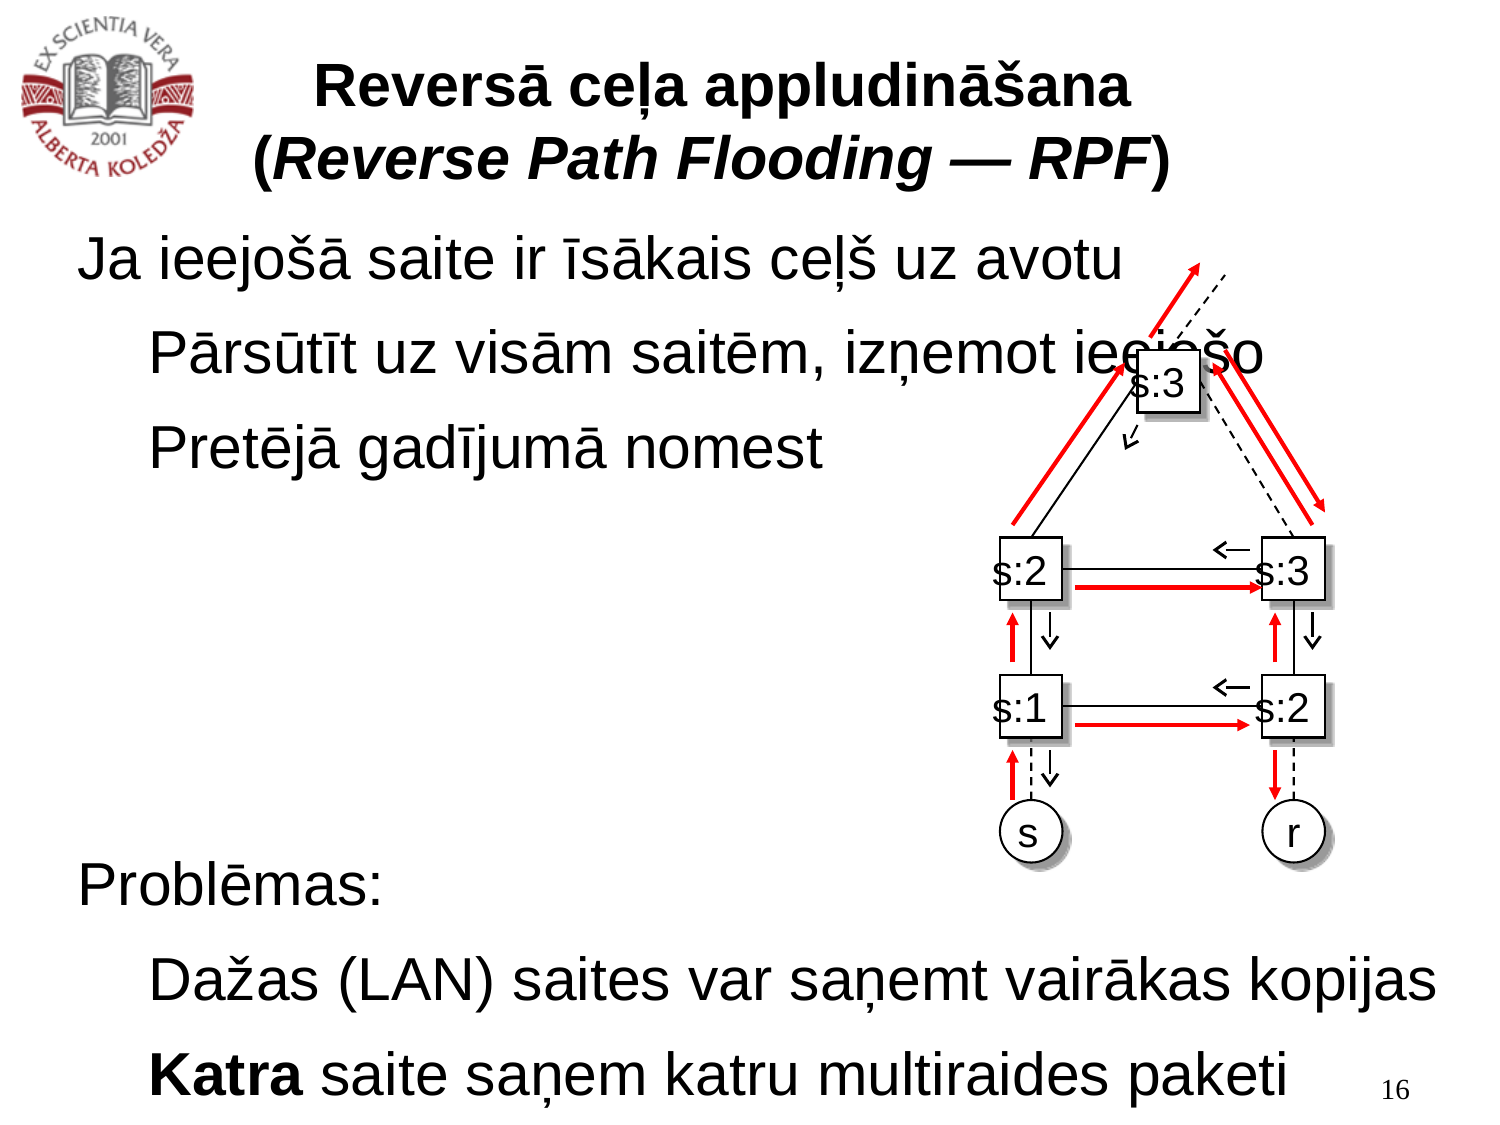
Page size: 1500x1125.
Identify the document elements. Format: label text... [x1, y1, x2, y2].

text_box s:1 [999, 675, 1063, 738]
text_box r [1262, 800, 1326, 863]
list Ja ieejošā saite ir īsākais ceļš uz avotu Pārsūtīt uz visām saitēm, izņemot ieejošo Pretējā gadījumā nomest Problēmas: Dažas (LAN) saites var saņemt vairākas kopijas Katra saite saņem katru multiraides paketi [62, 224, 1463, 1125]
text_box s:2 [999, 537, 1063, 601]
text_box s:3 [1262, 575, 1270, 583]
text_box s [999, 800, 1063, 863]
picture [21, 16, 194, 177]
text_box s:2 [1262, 675, 1325, 738]
text_box s:2 [999, 575, 1007, 583]
text_box s:3 [1137, 387, 1145, 395]
text_box s:3 [1137, 350, 1201, 413]
text_box s:1 [999, 712, 1007, 720]
text_box s:2 [1262, 712, 1270, 720]
text_box s:3 [1262, 537, 1325, 601]
title Reversā ceļa appludināšana (Reverse Path Flooding — RPF) [50, 37, 1374, 200]
